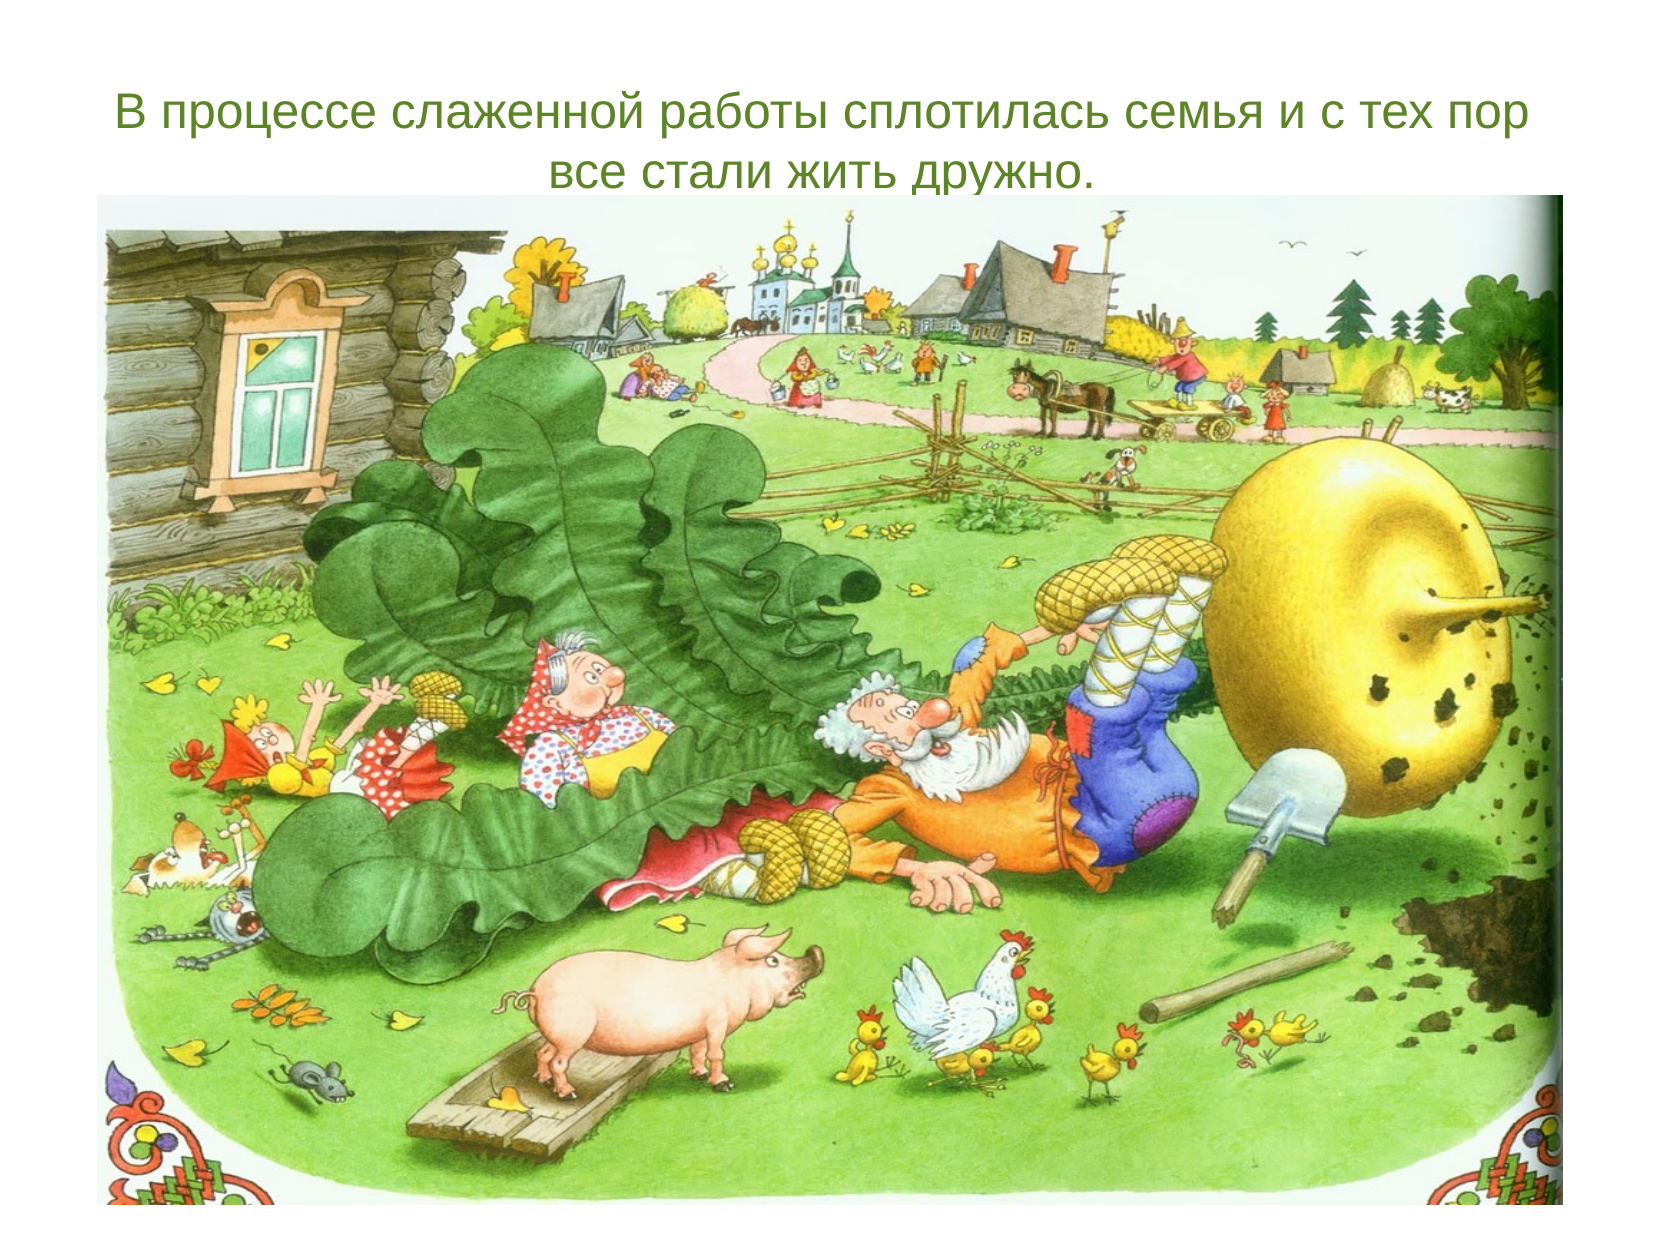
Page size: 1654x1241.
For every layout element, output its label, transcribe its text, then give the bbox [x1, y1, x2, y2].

title В процессе слаженной работы сплотилась семья и с тех пор все стали жить дружно. [81, 0, 1563, 277]
picture [97, 195, 1563, 1205]
